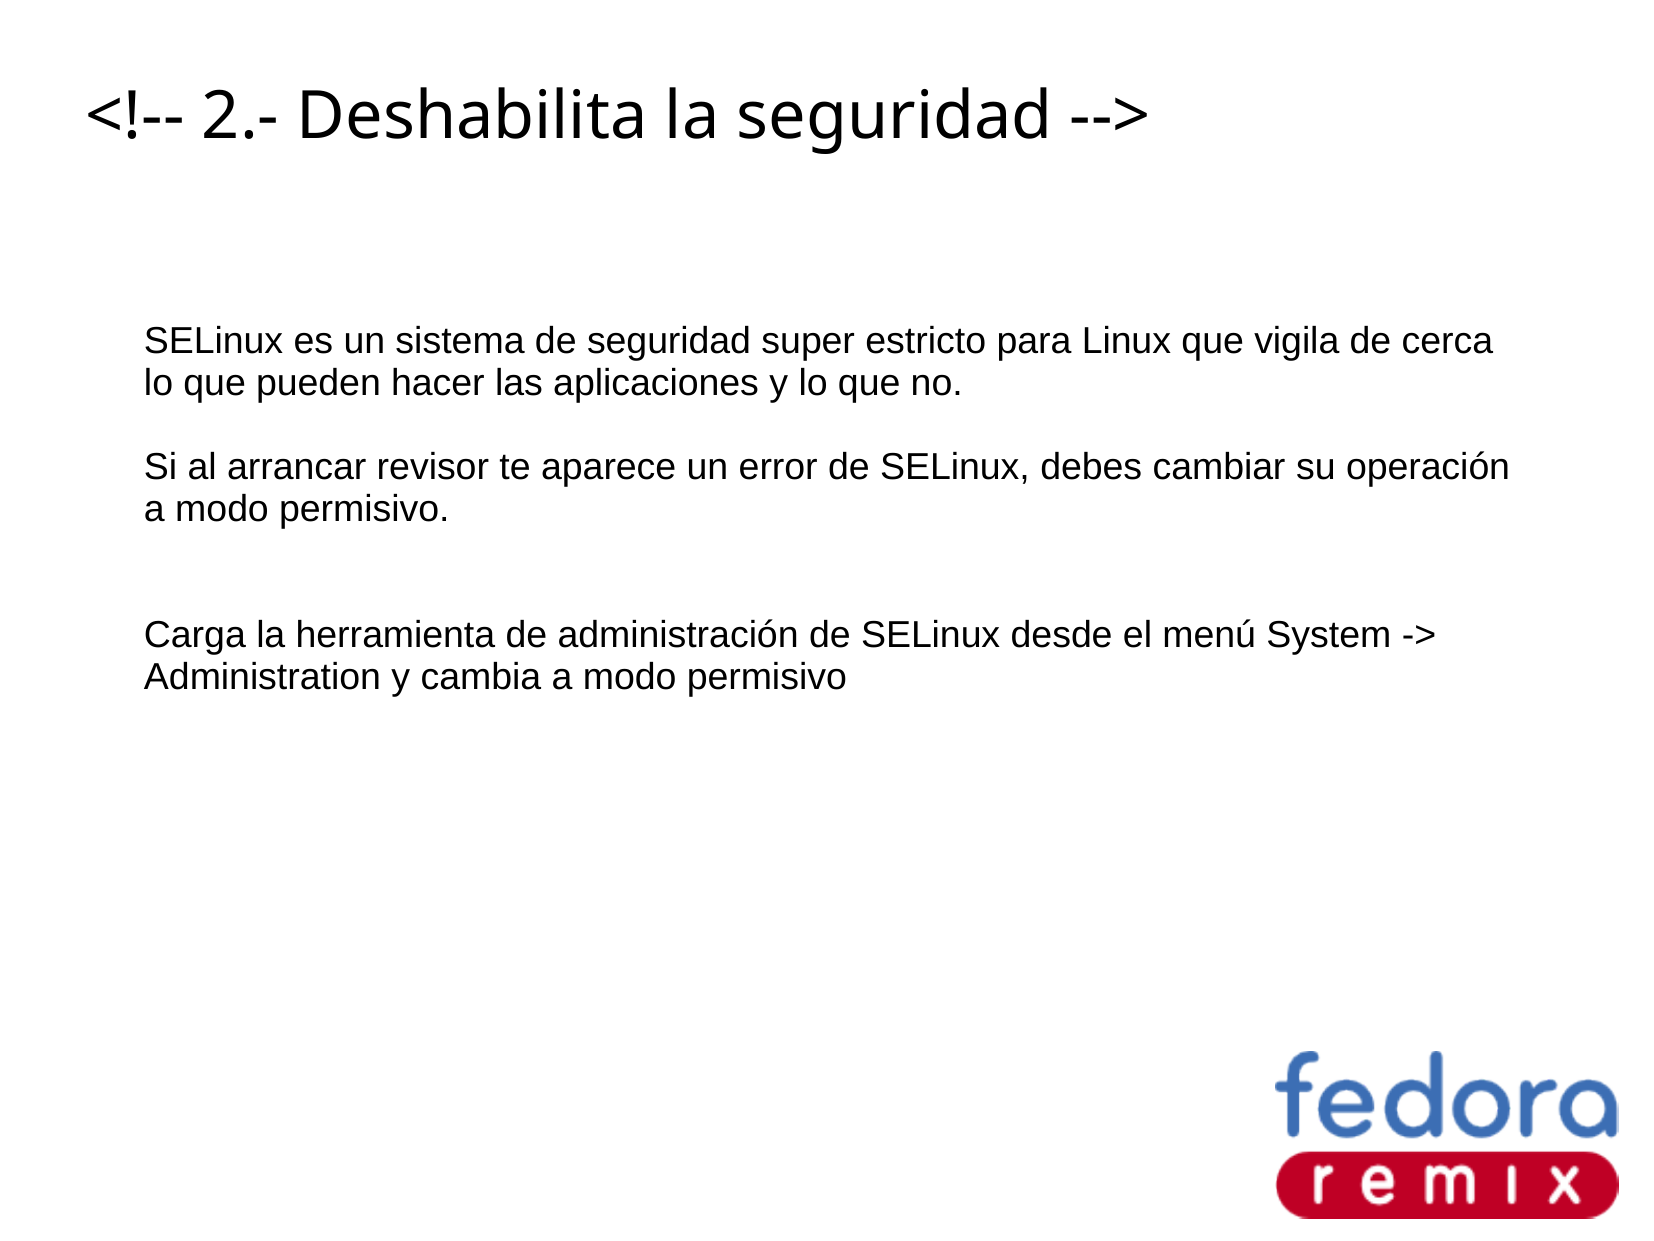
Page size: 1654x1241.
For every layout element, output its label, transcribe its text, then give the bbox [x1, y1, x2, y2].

picture [1275, 1051, 1619, 1219]
text_box SELinux es un sistema de seguridad super estricto para Linux que vigila de cerca lo que pueden hacer las aplicaciones y lo que no. Si al arrancar revisor te aparece un error de SELinux, debes cambiar su operación a modo permisivo. Carga la herramienta de administración de SELinux desde el menú System -> Administration y cambia a modo permisivo [129, 311, 1526, 705]
list <!-- 2.- Deshabilita la seguridad --> [14, 67, 1390, 146]
